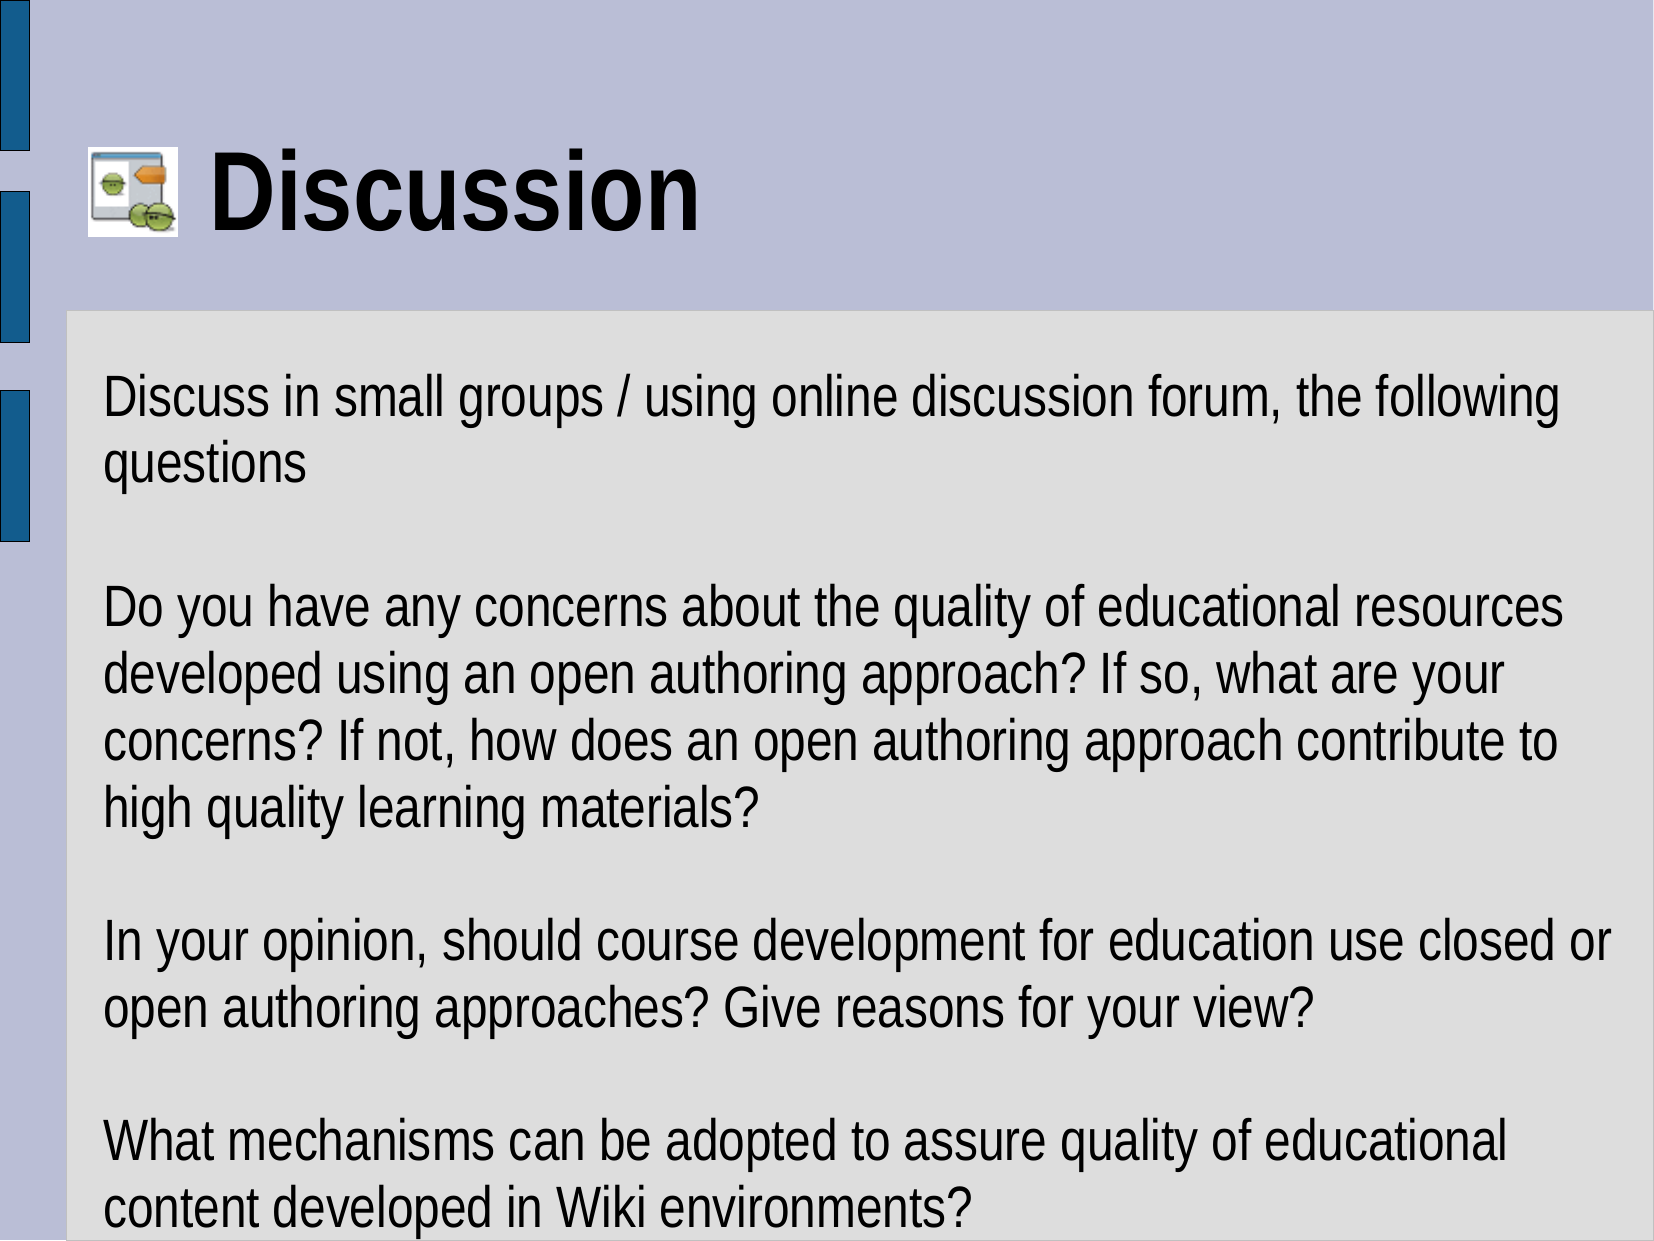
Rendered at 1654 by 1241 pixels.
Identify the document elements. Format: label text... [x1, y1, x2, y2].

text_box Discuss in small groups / using online discussion forum, the following questions Do you have any concerns about the quality of educational resources developed using an open authoring approach? If so, what are your concerns? If not, how does an open authoring approach contribute to high quality learning materials? In your opinion, should course development for education use closed or open authoring approaches? Give reasons for your view? What mechanisms can be adopted to assure quality of educational content developed in Wiki environments? [88, 354, 1632, 1241]
text_box Discussion [194, 118, 827, 262]
picture [88, 147, 178, 237]
